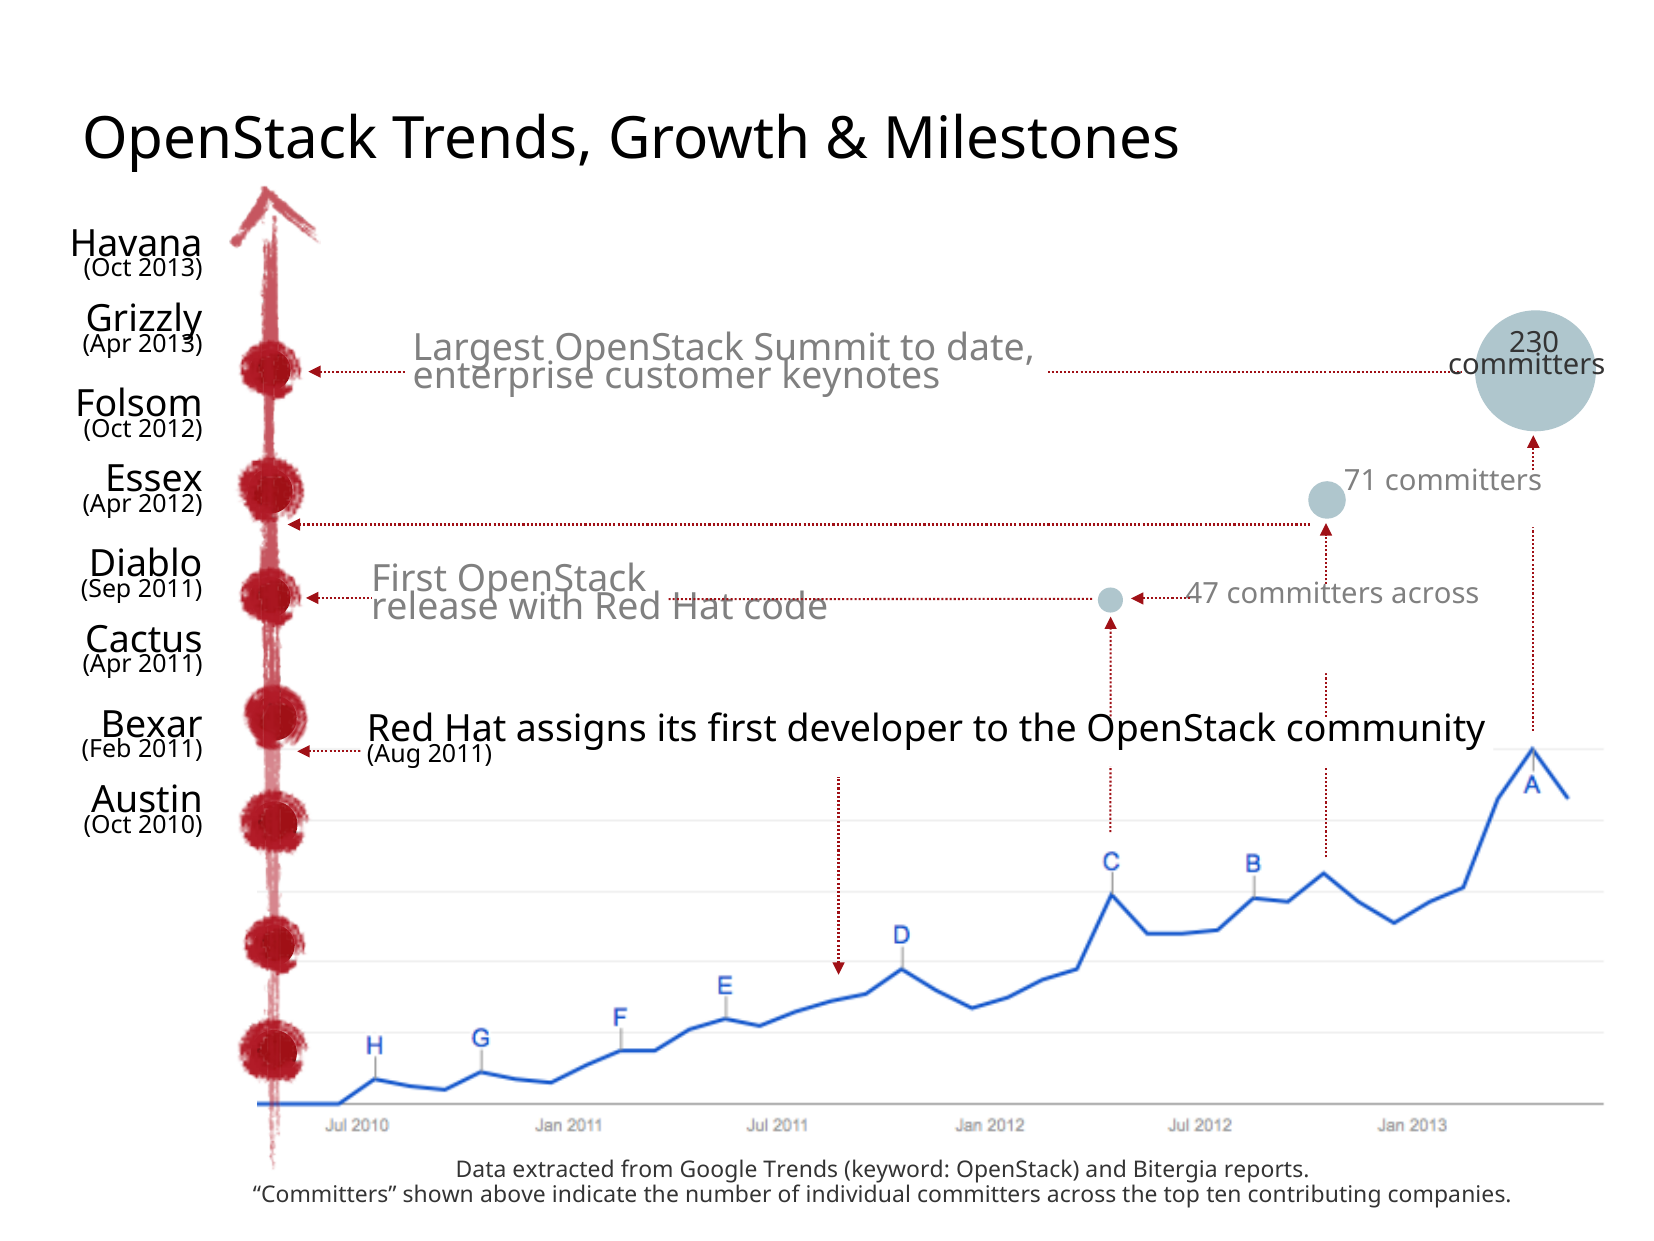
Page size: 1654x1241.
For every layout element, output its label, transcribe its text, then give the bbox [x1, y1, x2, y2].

text_box [1308, 481, 1346, 519]
title OpenStack Trends, Growth & Milestones [82, 52, 1571, 226]
text_box [1486, 310, 1585, 335]
text_box 47 committers across [1179, 585, 1584, 674]
text_box Data extracted from Google Trends (keyword: OpenStack) and Bitergia reports. “Committers” shown above indicate the number of individual committers across the top ten contributing companies. [133, 1104, 1521, 1241]
text_box Largest OpenStack Summit to date, enterprise customer keynotes [406, 337, 1048, 440]
text_box Havana (Oct 2013) Grizzly (Apr 2013) Folsom (Oct 2012) Essex (Apr 2012) Diablo (Sep 2011) Cactus (Apr 2011) Bexar (Feb 2011) Austin (Oct 2010) [63, 233, 210, 838]
text_box First OpenStack release with Red Hat code [364, 568, 861, 671]
text_box 230 committers [1404, 335, 1654, 423]
text_box Red Hat assigns its first developer to the OpenStack community (Aug 2011) [360, 718, 1494, 767]
picture [221, 174, 1621, 1185]
text_box [1504, 423, 1566, 432]
text_box [1097, 587, 1123, 613]
text_box 71 committers [1337, 472, 1557, 528]
